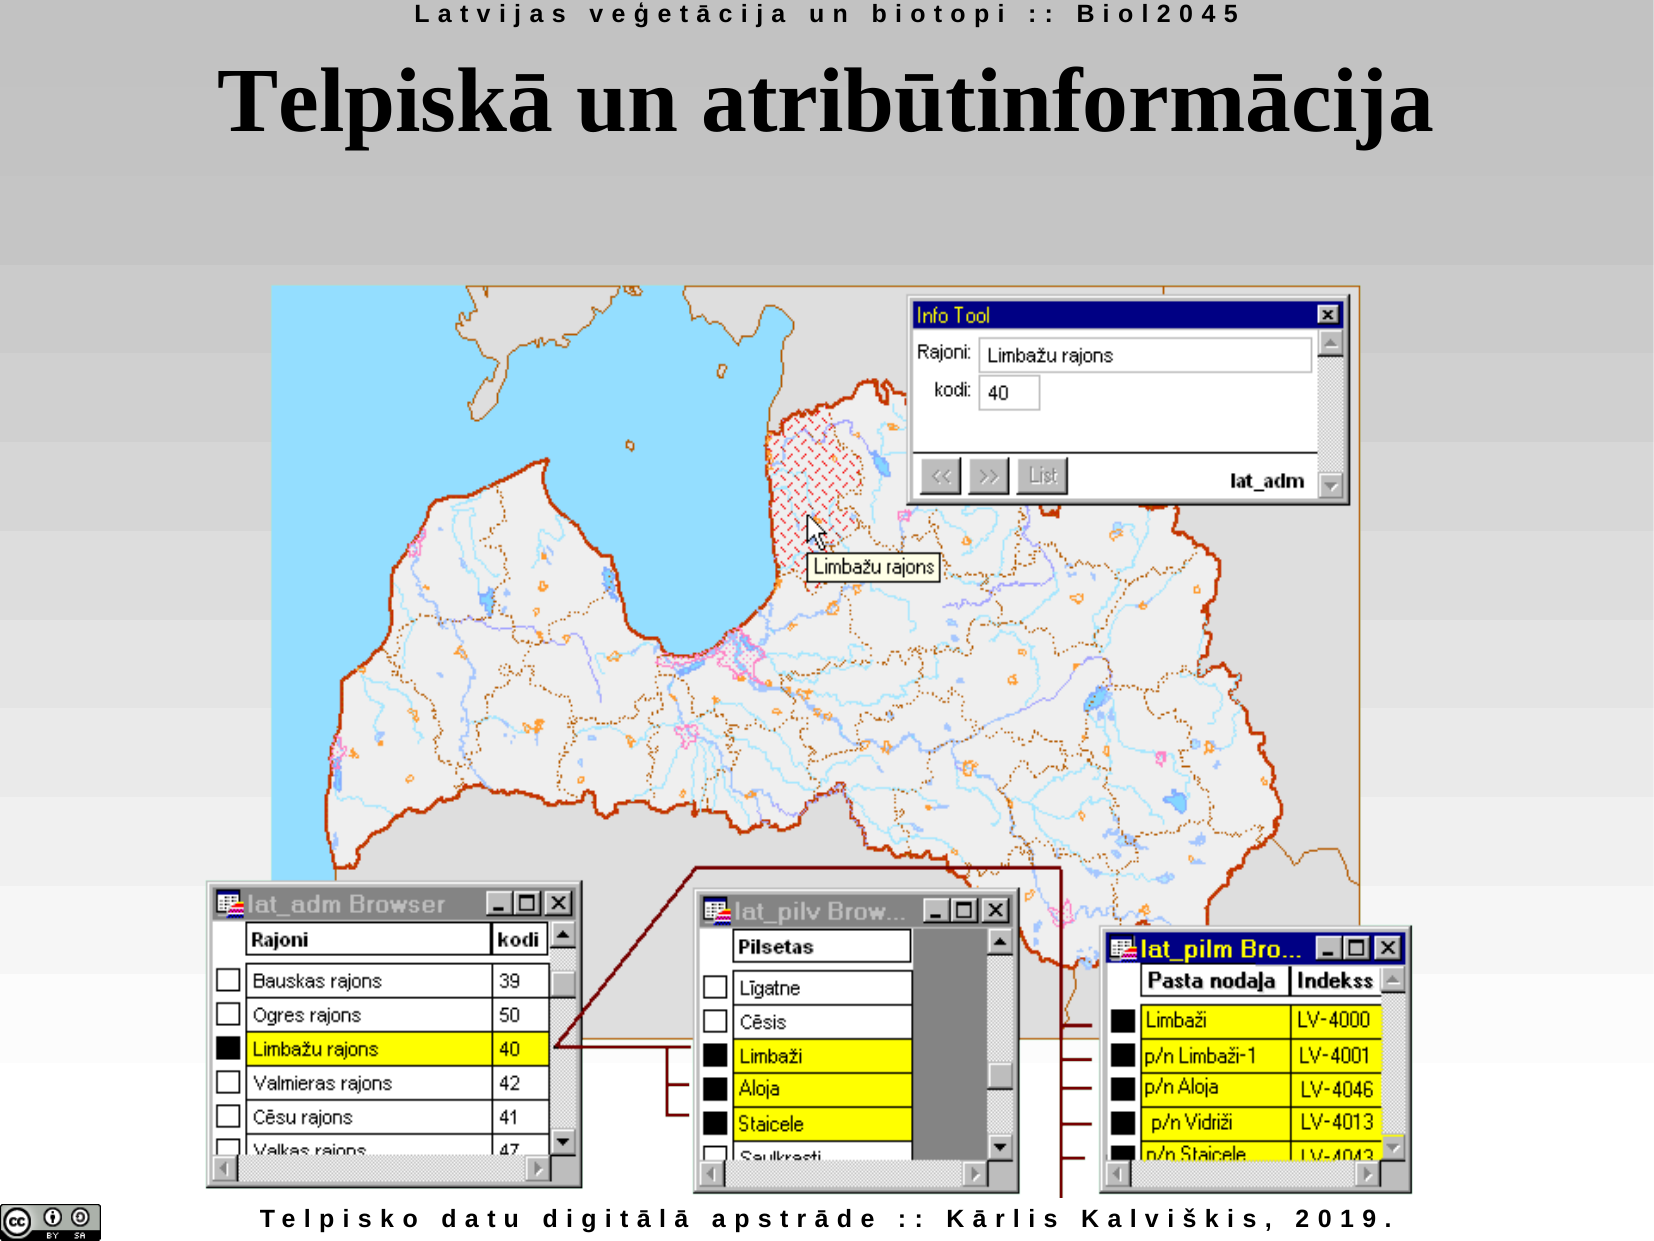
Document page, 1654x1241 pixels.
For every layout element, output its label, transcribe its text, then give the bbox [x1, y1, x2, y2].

picture [0, 0, 1654, 1241]
title Telpiskā un atribūtinformācija [29, 49, 1625, 296]
